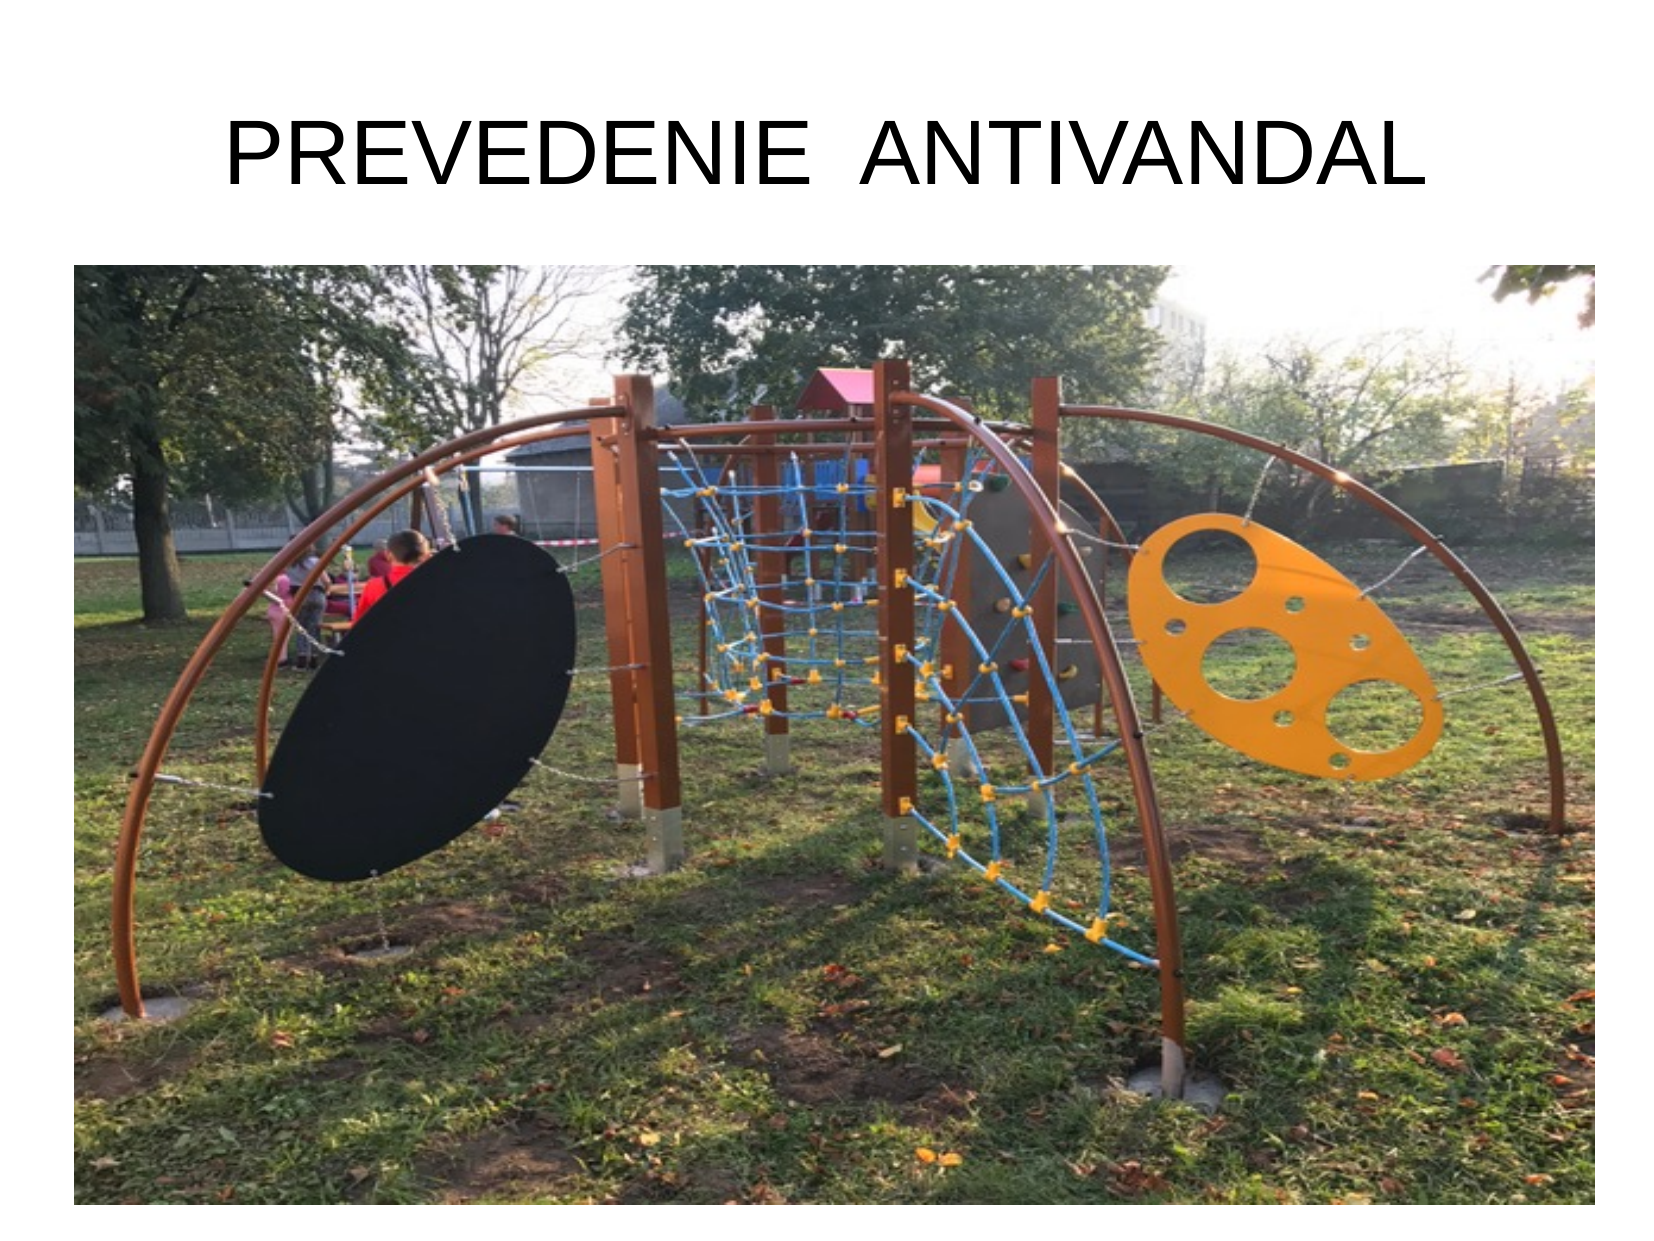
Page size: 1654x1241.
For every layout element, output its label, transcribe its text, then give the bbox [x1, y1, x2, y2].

picture [74, 265, 1595, 1205]
title PREVEDENIE ANTIVANDAL [82, 49, 1571, 257]
